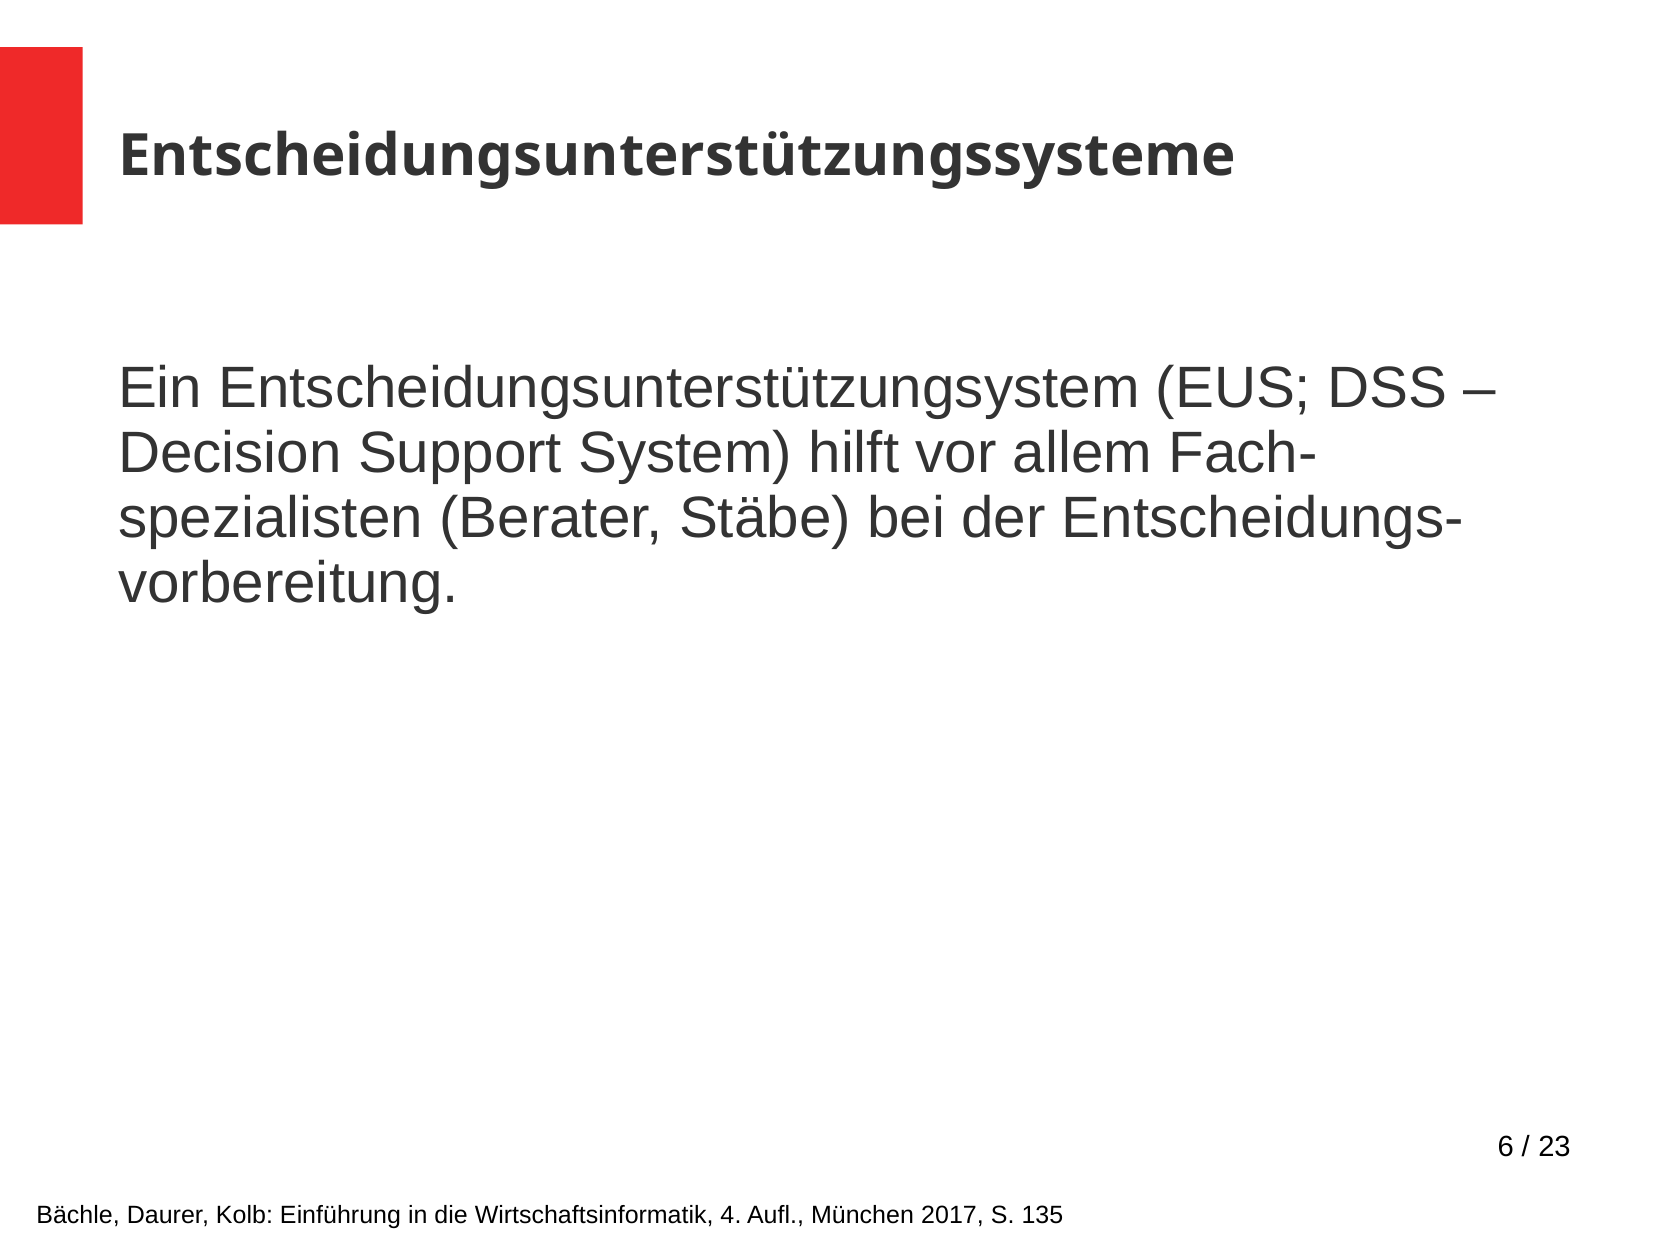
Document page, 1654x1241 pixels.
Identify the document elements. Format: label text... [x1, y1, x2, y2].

text_box Bächle, Daurer, Kolb: Einführung in die Wirtschaftsinformatik, 4. Aufl., München 2017, S. 135 [21, 1193, 1084, 1237]
title Entscheidungsunterstützungssysteme [118, 49, 1571, 257]
list Ein Entscheidungsunterstützungsystem (EUS; DSS – Decision Support System) hilft vor allem Fach-spezialisten (Berater, Stäbe) bei der Entscheidungs-vorbereitung. [118, 354, 1536, 1074]
